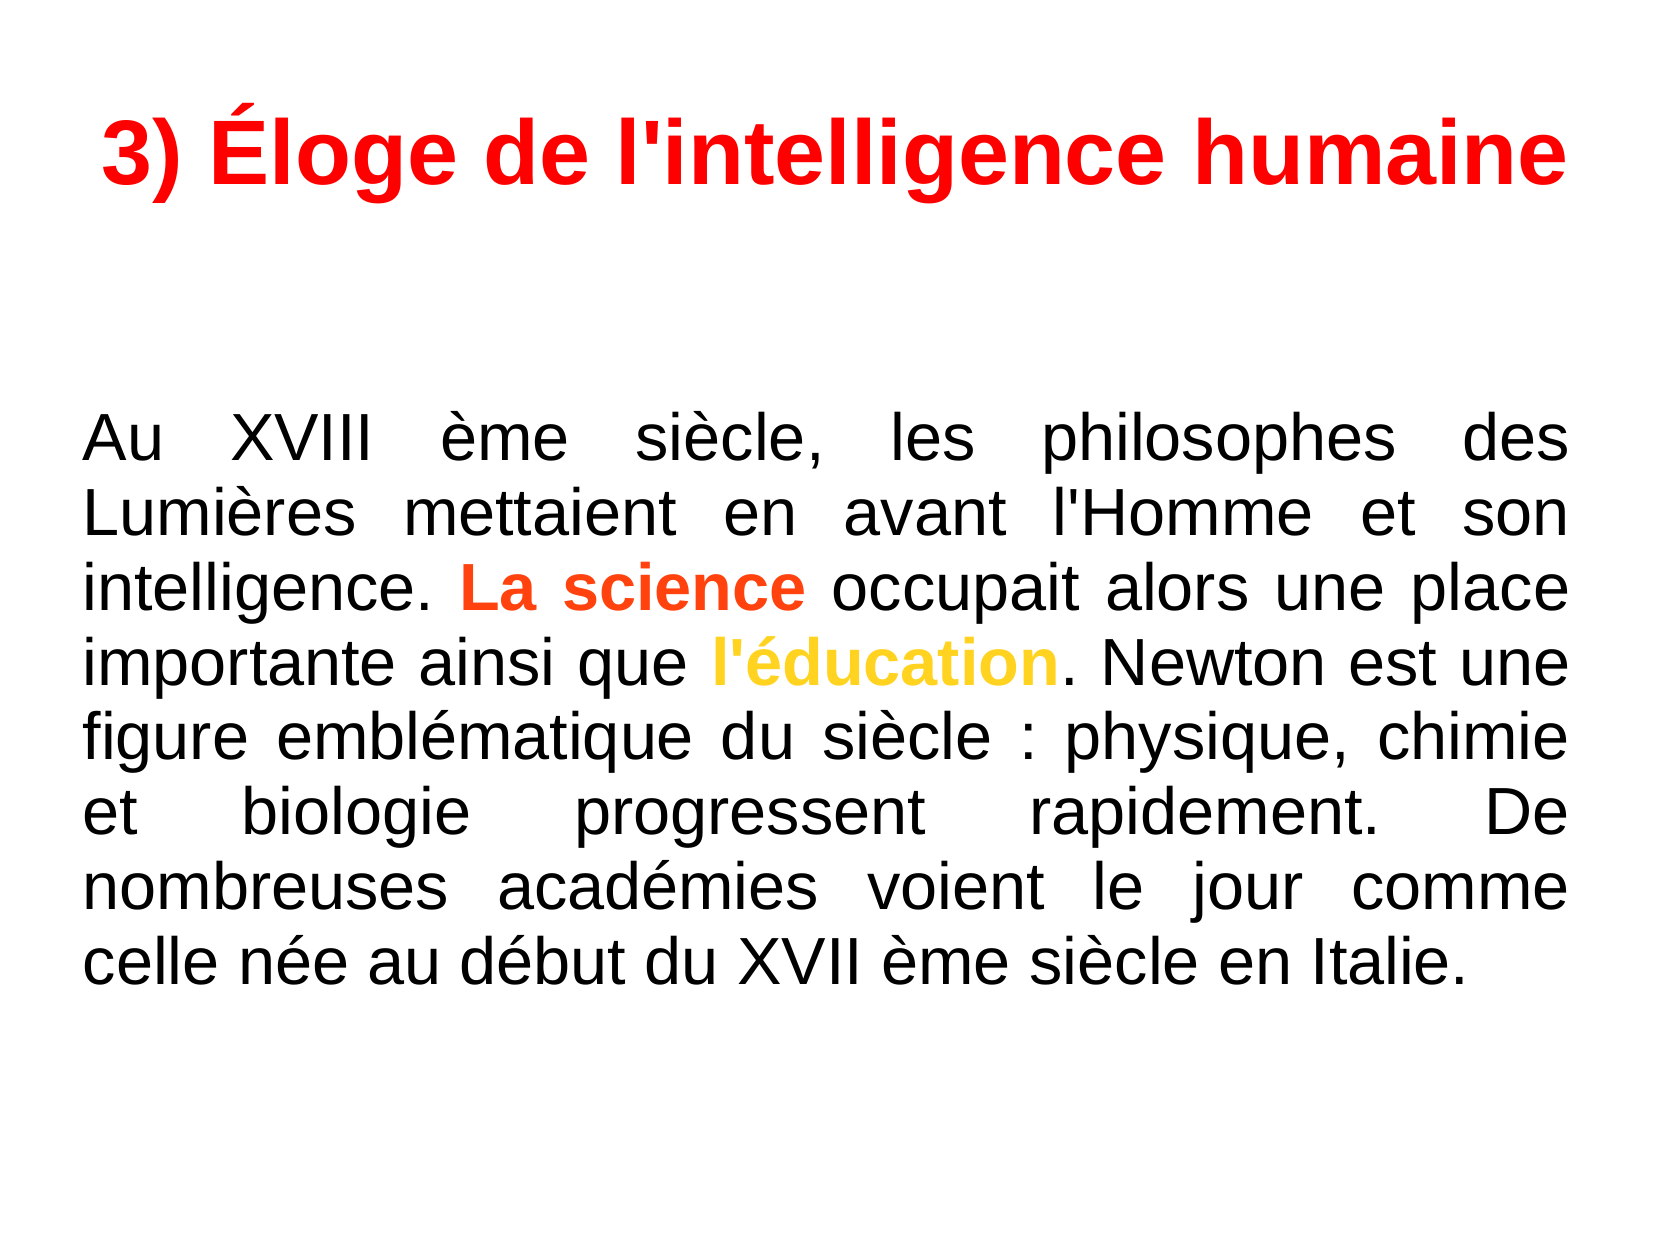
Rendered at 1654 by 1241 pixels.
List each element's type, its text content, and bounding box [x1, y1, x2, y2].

subtitle Au XVIII ème siècle, les philosophes des Lumières mettaient en avant l'Homme et son intelligence. La science occupait alors une place importante ainsi que l'éducation. Newton est une figure emblématique du siècle : physique, chimie et biologie progressent rapidement. De nombreuses académies voient le jour comme celle née au début du XVII ème siècle en Italie. [82, 297, 1571, 1102]
title 3) Éloge de l'intelligence humaine [82, 56, 1571, 250]
